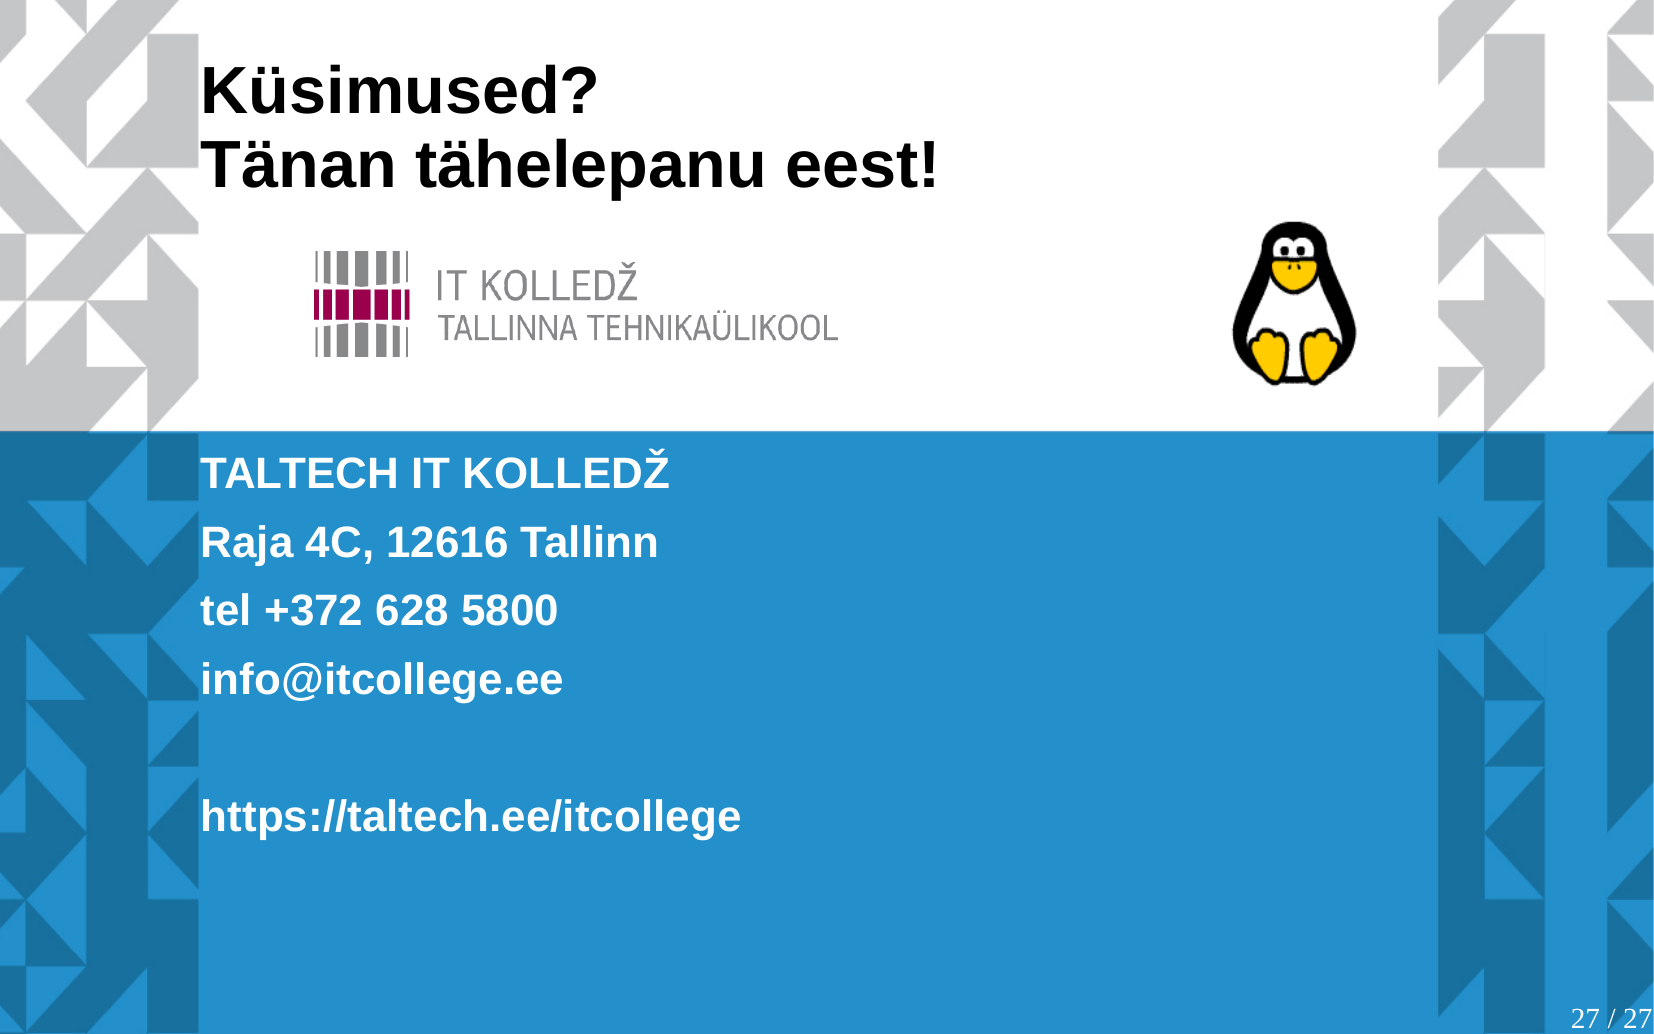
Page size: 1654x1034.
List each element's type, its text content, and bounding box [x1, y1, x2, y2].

list TALTECH IT KOLLEDŽ Raja 4C, 12616 Tallinn tel +372 628 5800 info@itcollege.ee https://taltech.ee/itcollege [200, 448, 1430, 842]
title Küsimused? Tänan tähelepanu eest! [200, 41, 1170, 214]
picture [0, 0, 1654, 1034]
